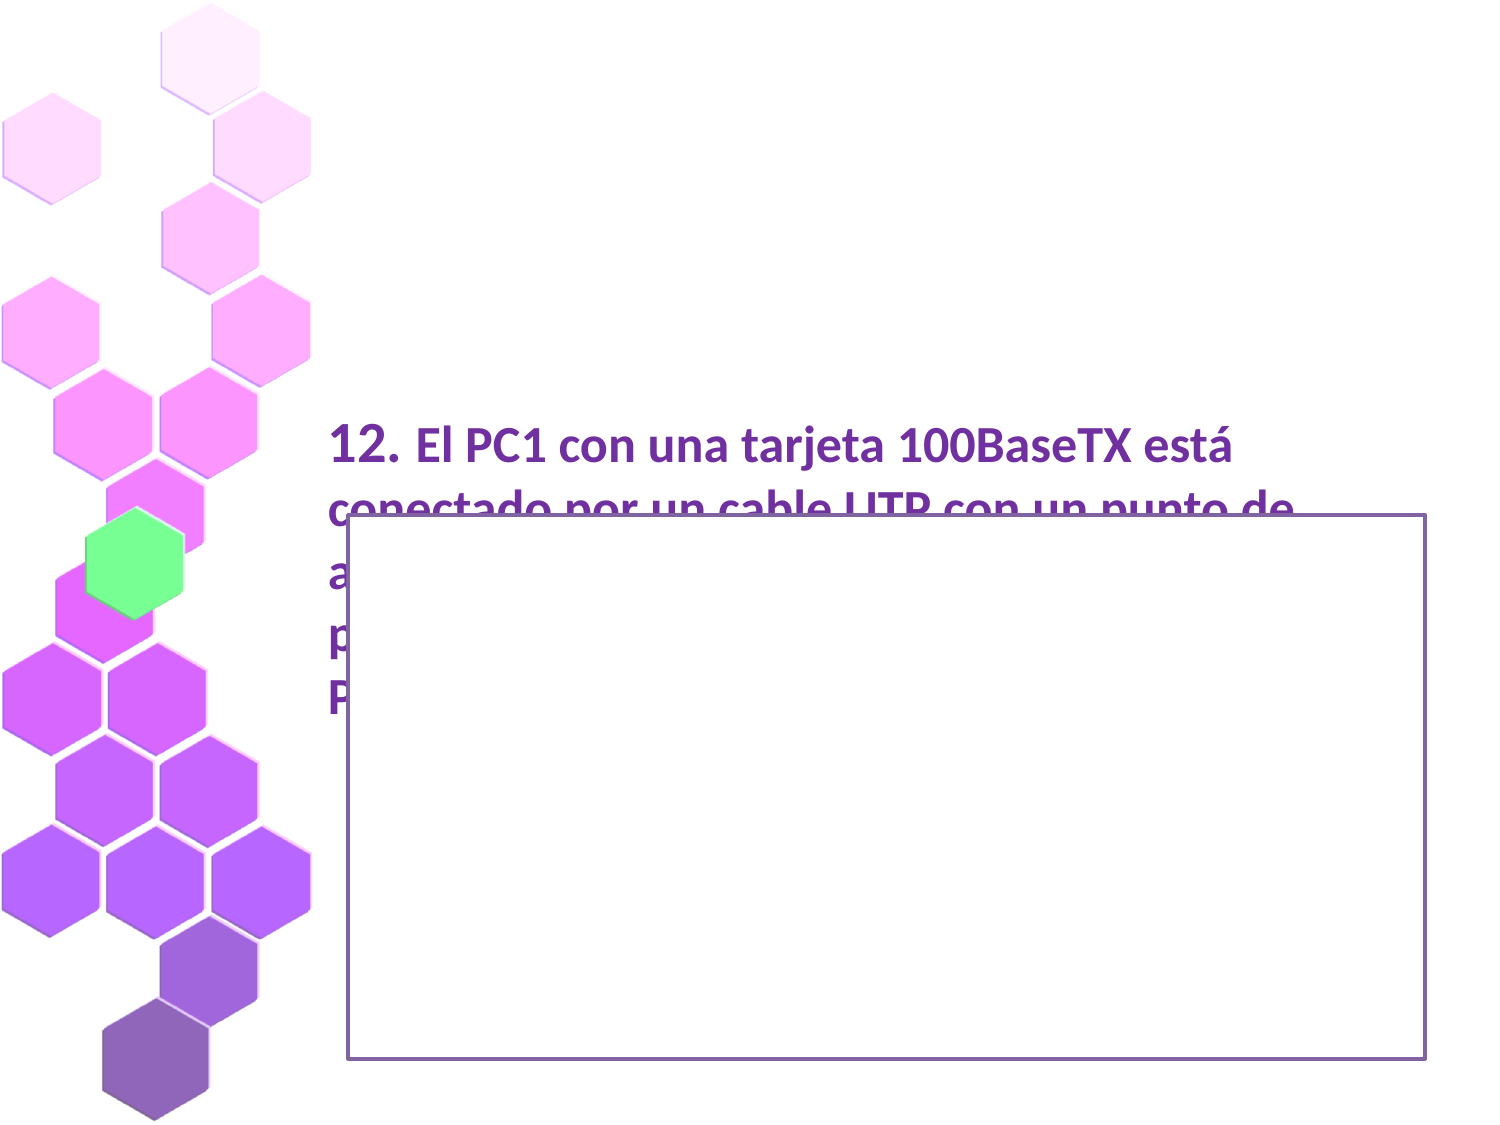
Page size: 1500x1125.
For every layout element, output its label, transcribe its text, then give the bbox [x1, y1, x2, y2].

title 12. El PC1 con una tarjeta 100BaseTX está conectado por un cable UTP con un punto de acceso. Un portátil con conexión Wifi a dicho punto de acceso transfiere un archivo de 16 MB a PC1. ¿Cuánto tardará en transferirse el archivo? [312, 397, 1427, 480]
text_box [348, 515, 1426, 1059]
picture [0, 0, 313, 1123]
